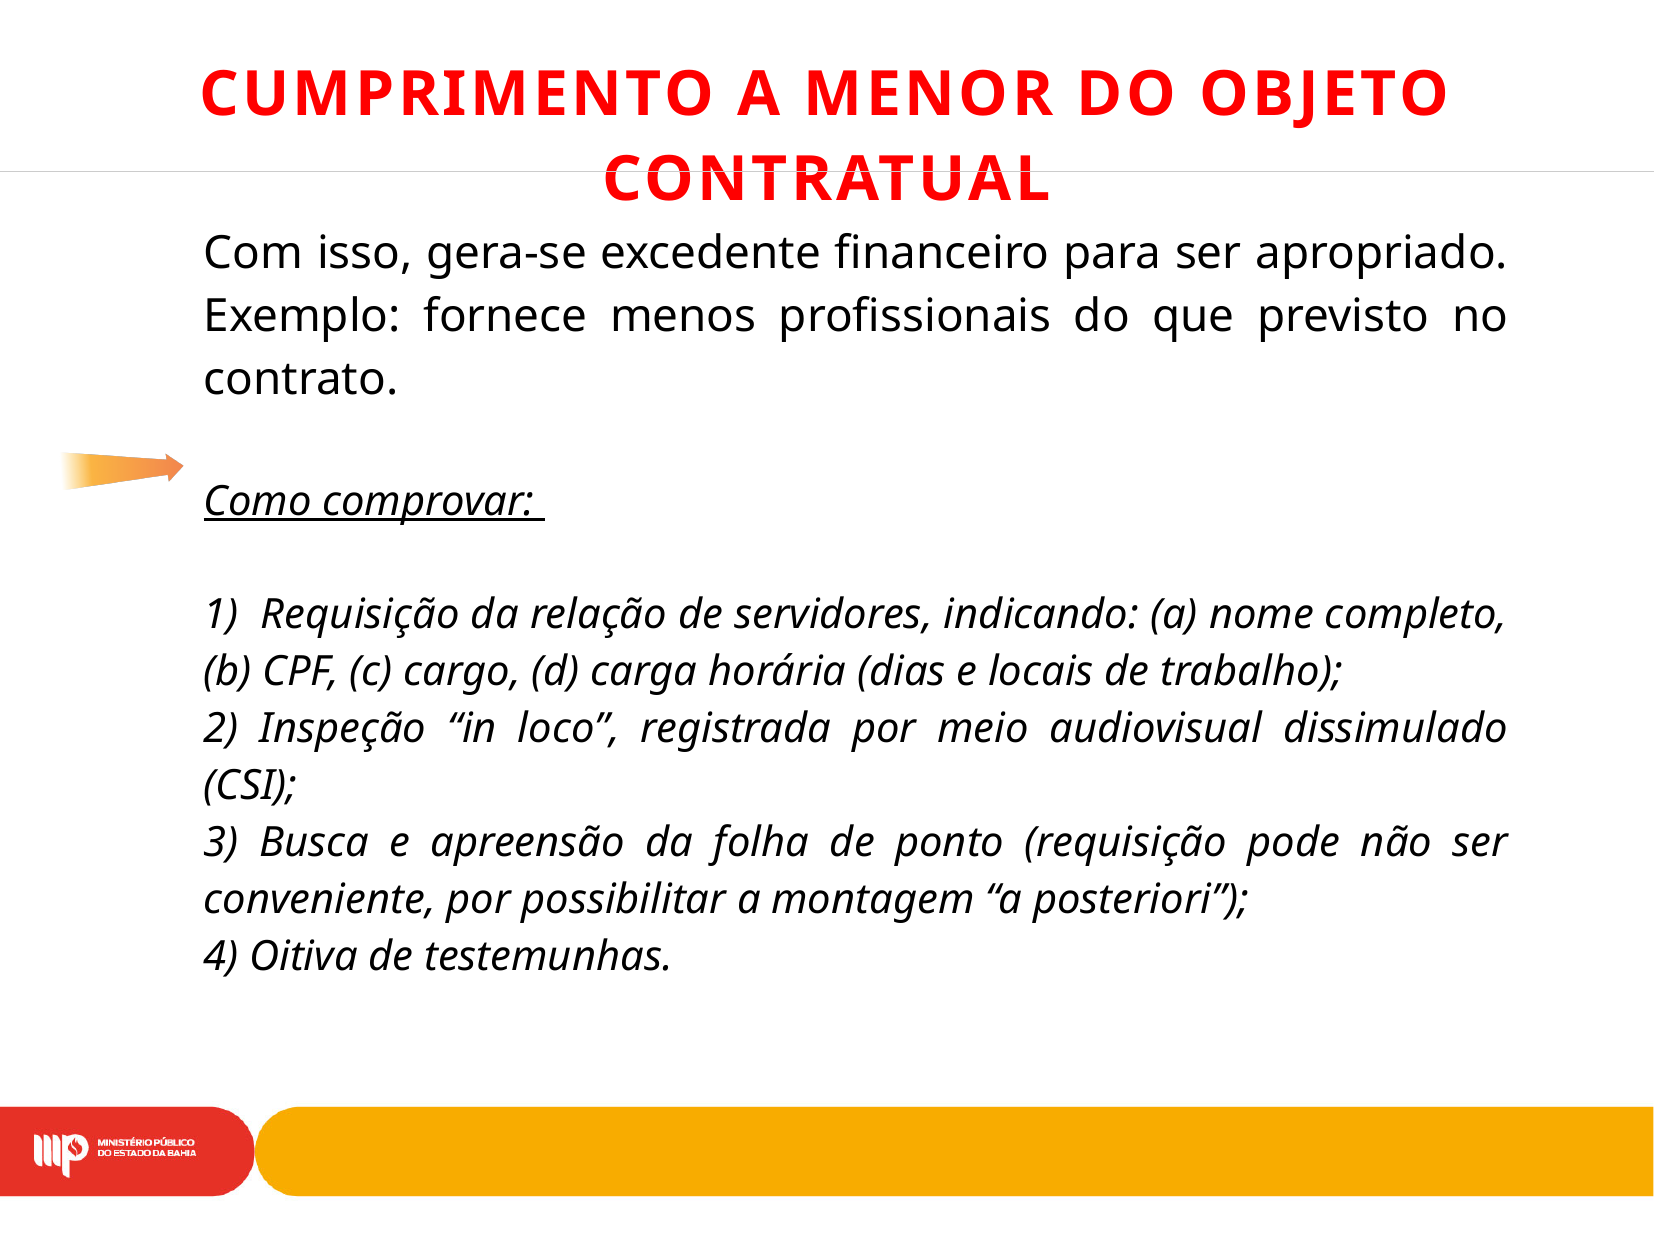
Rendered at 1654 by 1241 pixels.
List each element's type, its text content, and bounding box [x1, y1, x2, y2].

picture [0, 1101, 1654, 1241]
text_box CUMPRIMENTO A MENOR DO OBJETO CONTRATUAL [0, 41, 1654, 135]
text_box Com isso, gera-se excedente financeiro para ser apropriado. Exemplo: fornece menos profissionais do que previsto no contrato. Como comprovar: 1) Requisição da relação de servidores, indicando: (a) nome completo, (b) CPF, (c) cargo, (d) carga horária (dias e locais de trabalho); 2) Inspeção “in loco”, registrada por meio audiovisual dissimulado (CSI); 3) Busca e apreensão da folha de ponto (requisição pode não ser conveniente, por possibilitar a montagem “a posteriori”); 4) Oitiva de testemunhas. [188, 212, 1524, 1102]
picture [36, 400, 189, 544]
